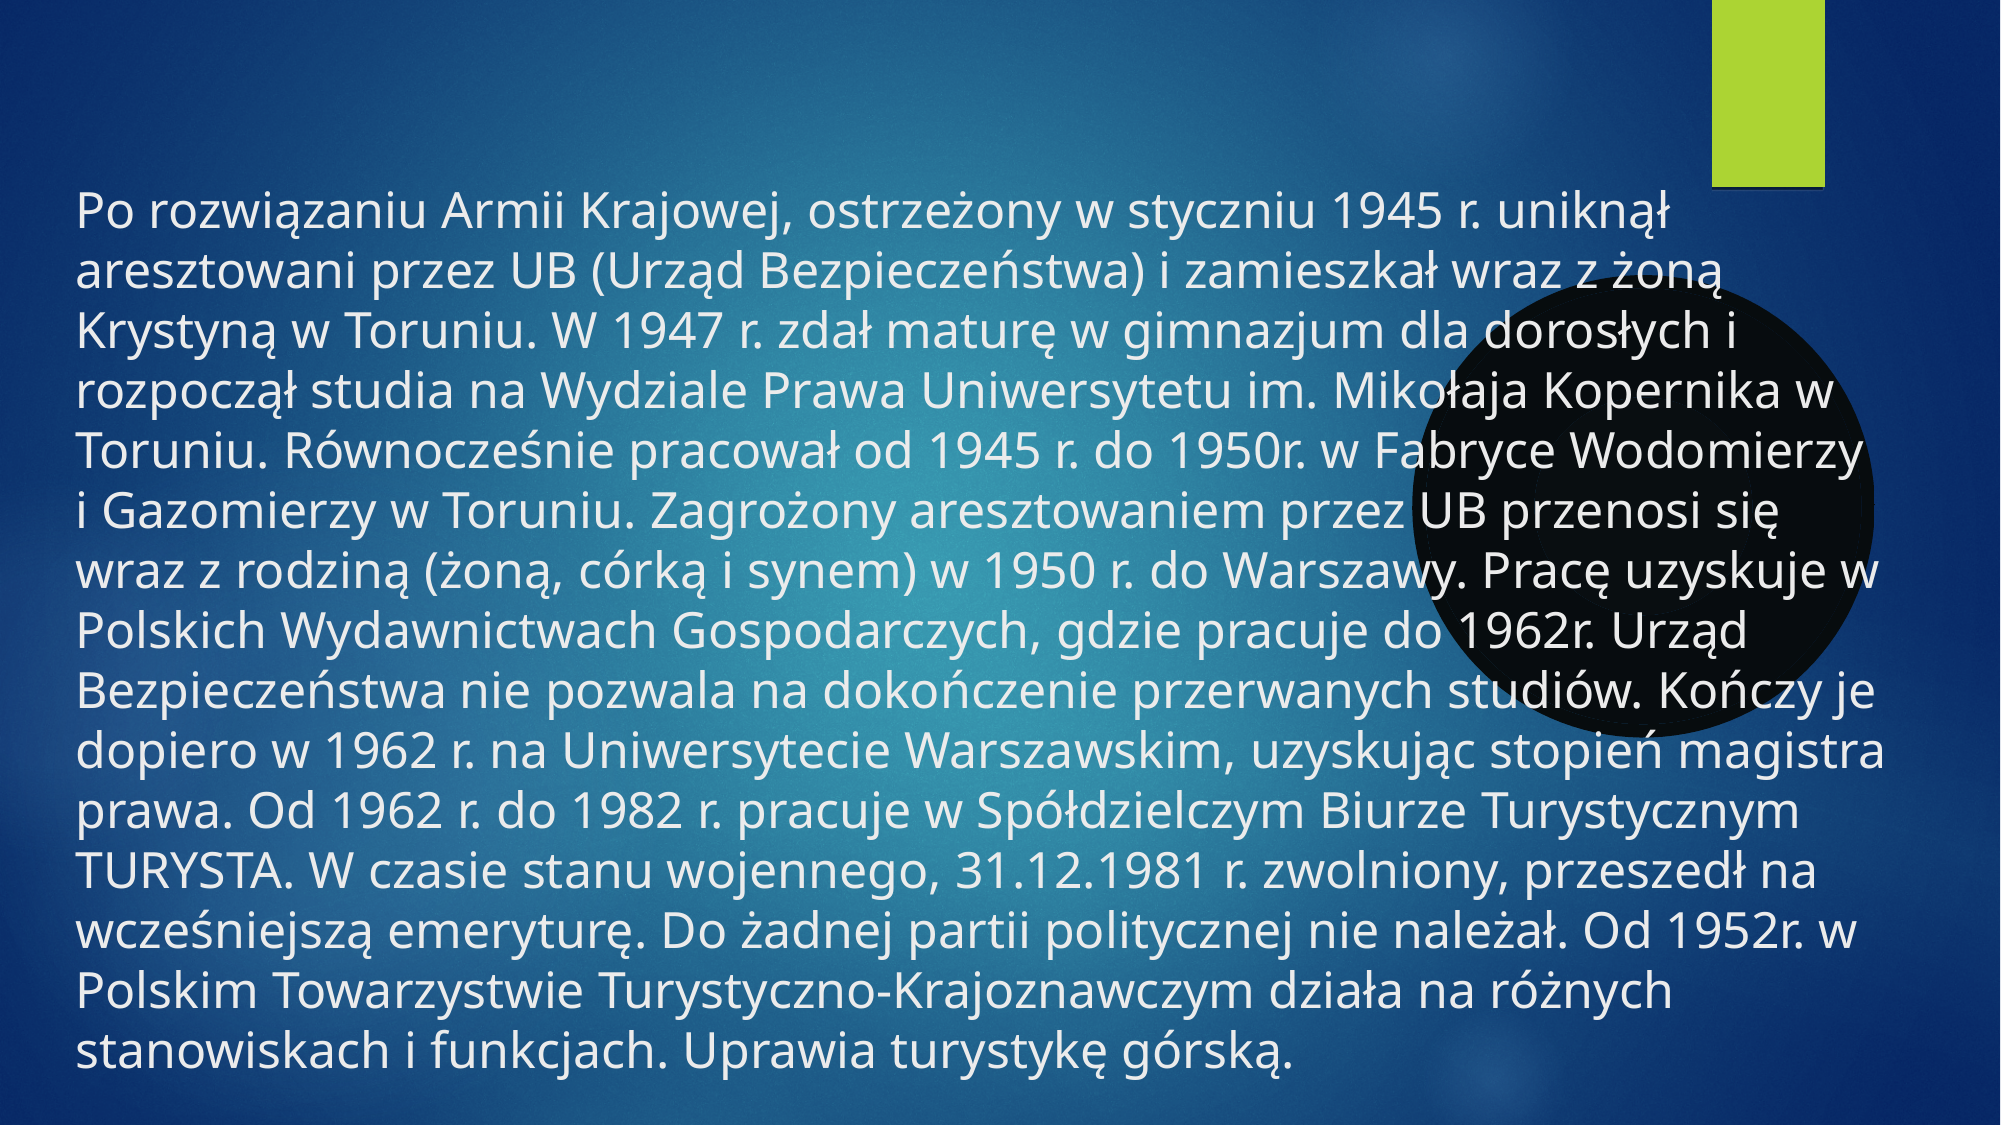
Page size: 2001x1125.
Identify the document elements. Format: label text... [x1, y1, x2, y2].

title Po rozwiązaniu Armii Krajowej, ostrzeżony w styczniu 1945 r. uniknął aresztowani przez UB (Urząd Bezpieczeństwa) i zamieszkał wraz z żoną Krystyną w Toruniu. W 1947 r. zdał maturę w gimnazjum dla dorosłych i rozpoczął studia na Wydziale Prawa Uniwersytetu im. Mikołaja Kopernika w Toruniu. Równocześnie pracował od 1945 r. do 1950r. w Fabryce Wodomierzy i Gazomierzy w Toruniu. Zagrożony aresztowaniem przez UB przenosi się wraz z rodziną (żoną, córką i synem) w 1950 r. do Warszawy. Pracę uzyskuje w Polskich Wydawnictwach Gospodarczych, gdzie pracuje do 1962r. Urząd Bezpieczeństwa nie pozwala na dokończenie przerwanych studiów. Kończy je dopiero w 1962 r. na Uniwersytecie Warszawskim, uzyskując stopień magistra prawa. Od 1962 r. do 1982 r. pracuje w Spółdzielczym Biurze Turystycznym TURYSTA. W czasie stanu wojennego, 31.12.1981 r. zwolniony, przeszedł na wcześniejszą emeryturę. Do żadnej partii politycznej nie należał. Od 1952r. w Polskim Towarzystwie Turystyczno-Krajoznawczym działa na różnych stanowiskach i funkcjach. Uprawia turystykę górską. [60, 122, 1904, 1087]
